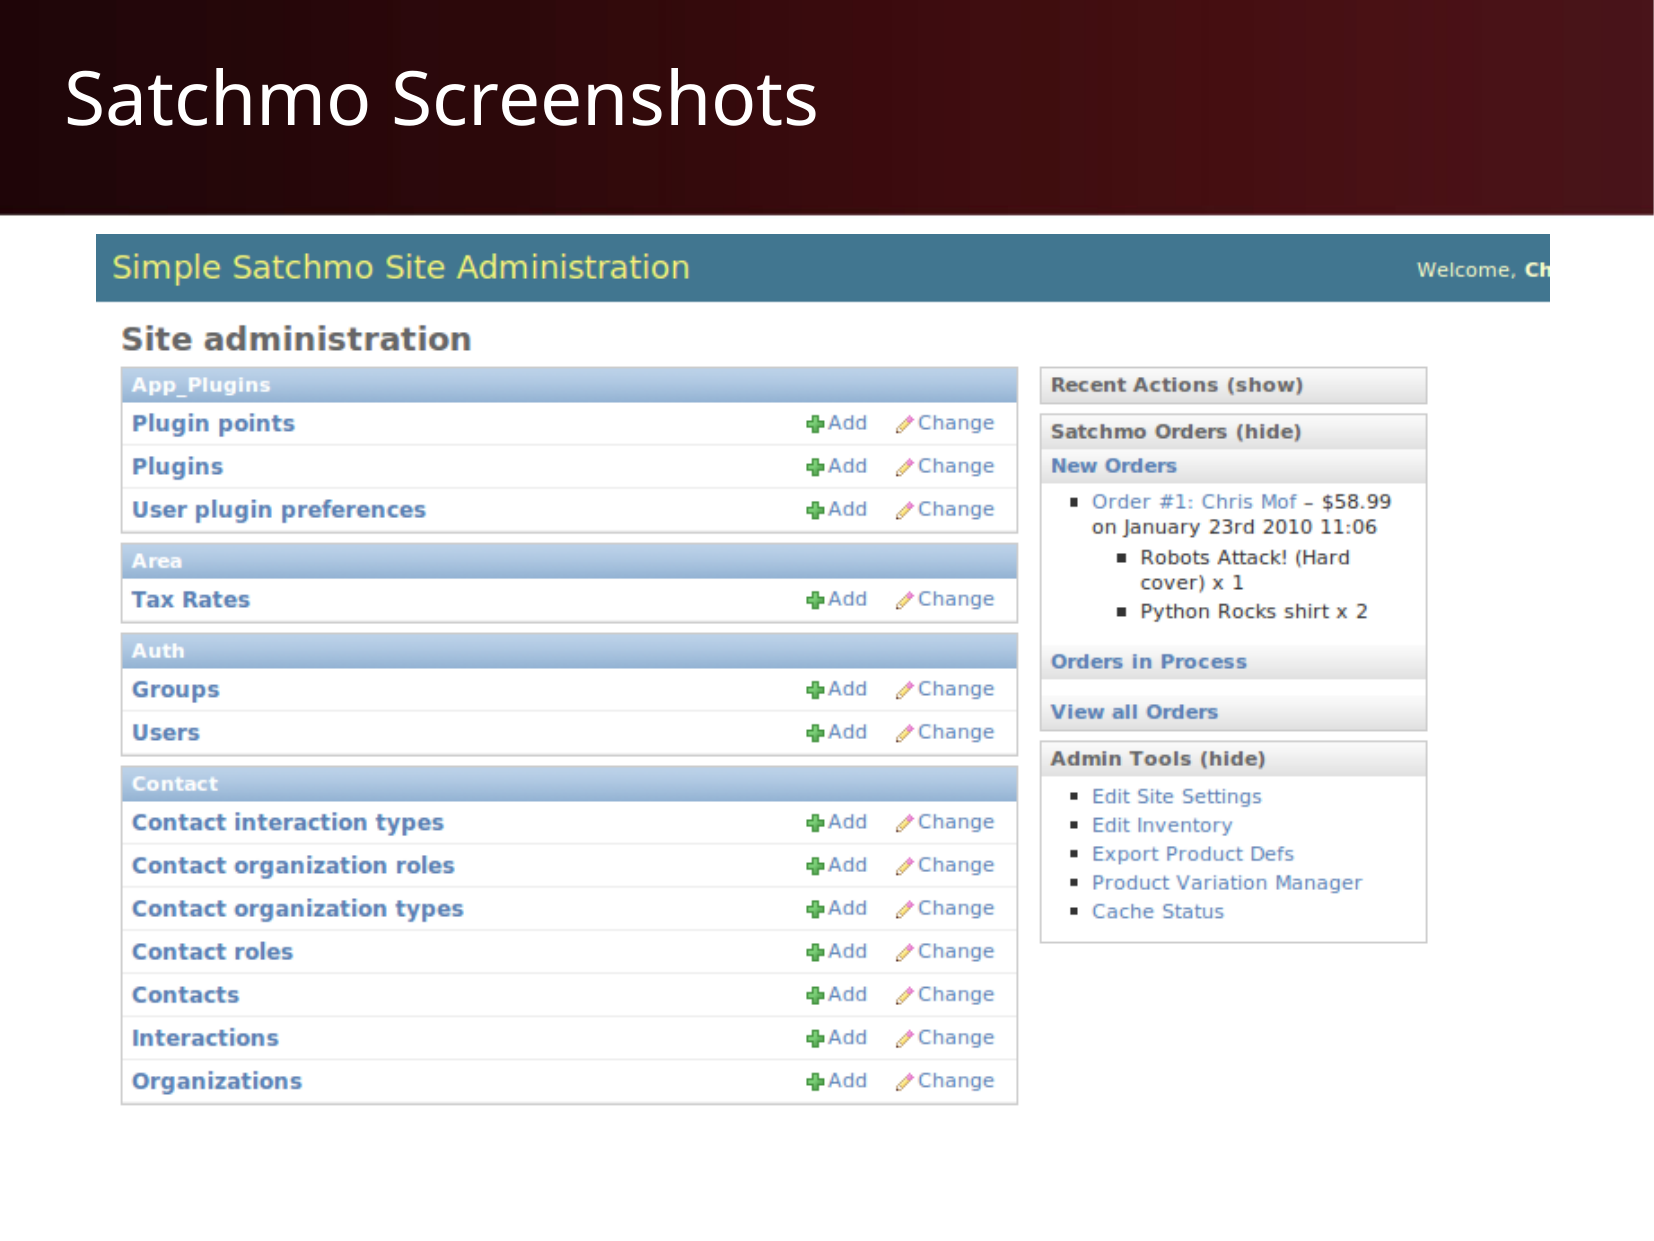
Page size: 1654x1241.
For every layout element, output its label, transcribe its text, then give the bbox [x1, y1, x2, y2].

picture [0, 0, 1654, 1241]
text_box Satchmo Screenshots [49, 37, 1418, 219]
